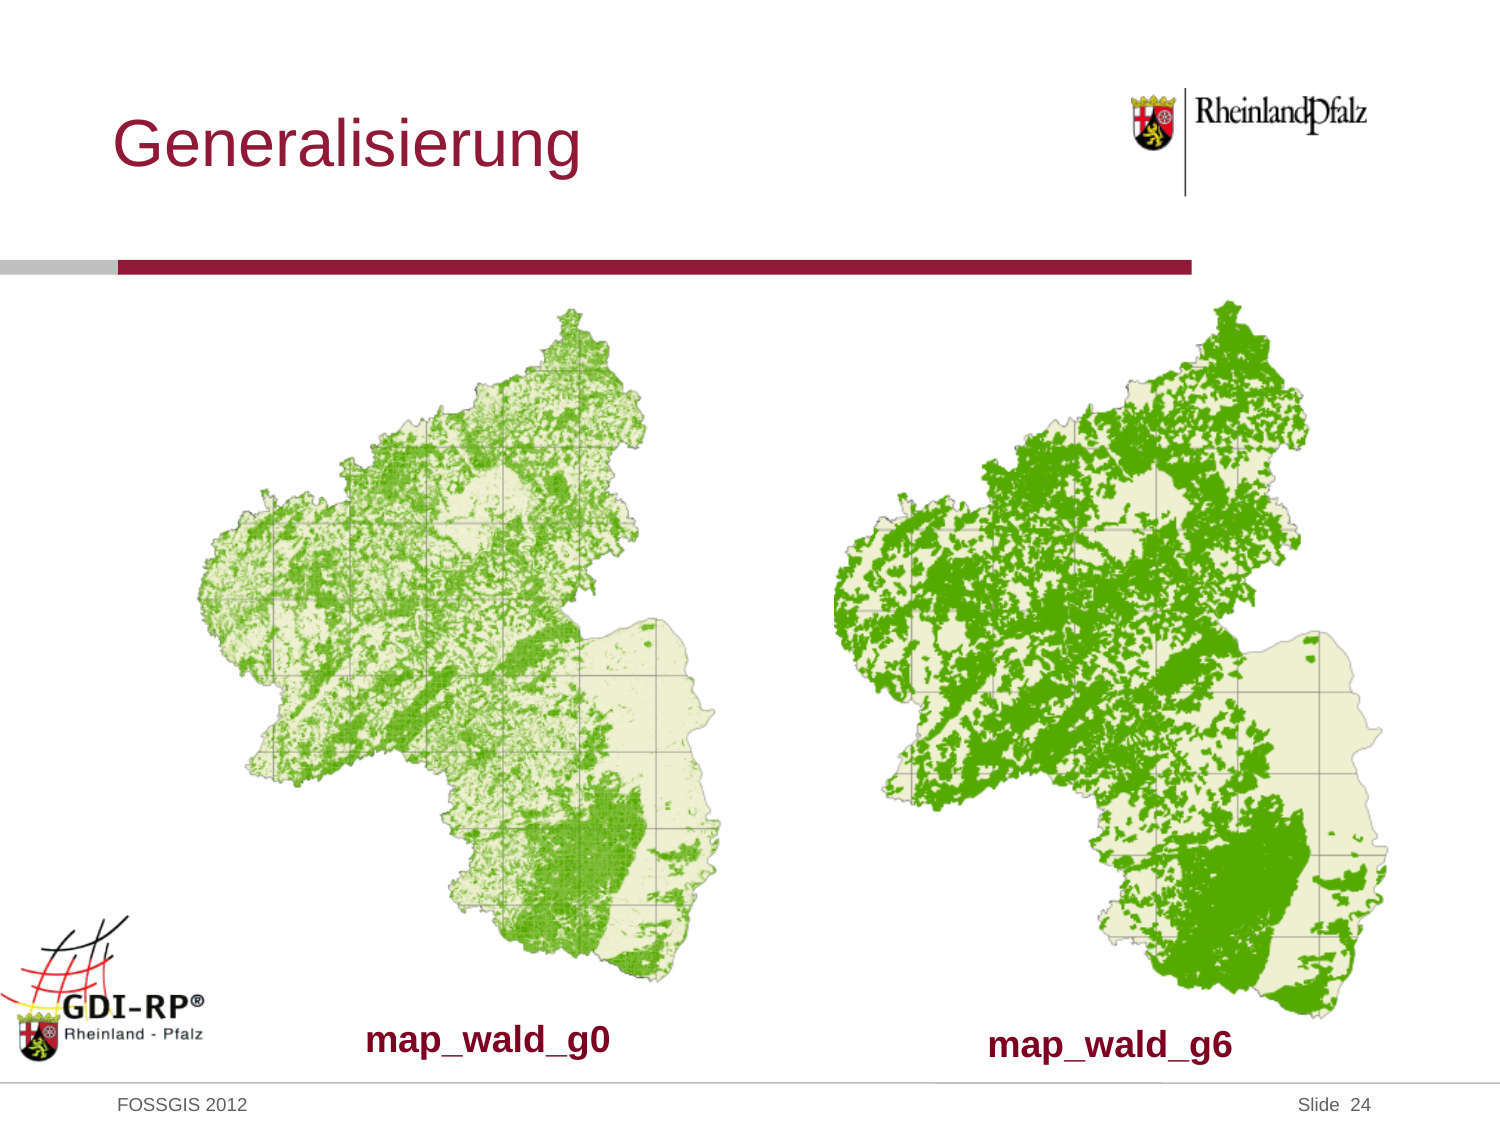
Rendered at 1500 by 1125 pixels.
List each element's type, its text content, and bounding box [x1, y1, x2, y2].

picture [1131, 88, 1447, 198]
picture [834, 291, 1470, 1022]
text_box map_wald_g6 [972, 1012, 1248, 1073]
title Generalisierung [112, 63, 1071, 224]
text_box map_wald_g0 [350, 1007, 626, 1068]
picture [0, 298, 753, 1063]
